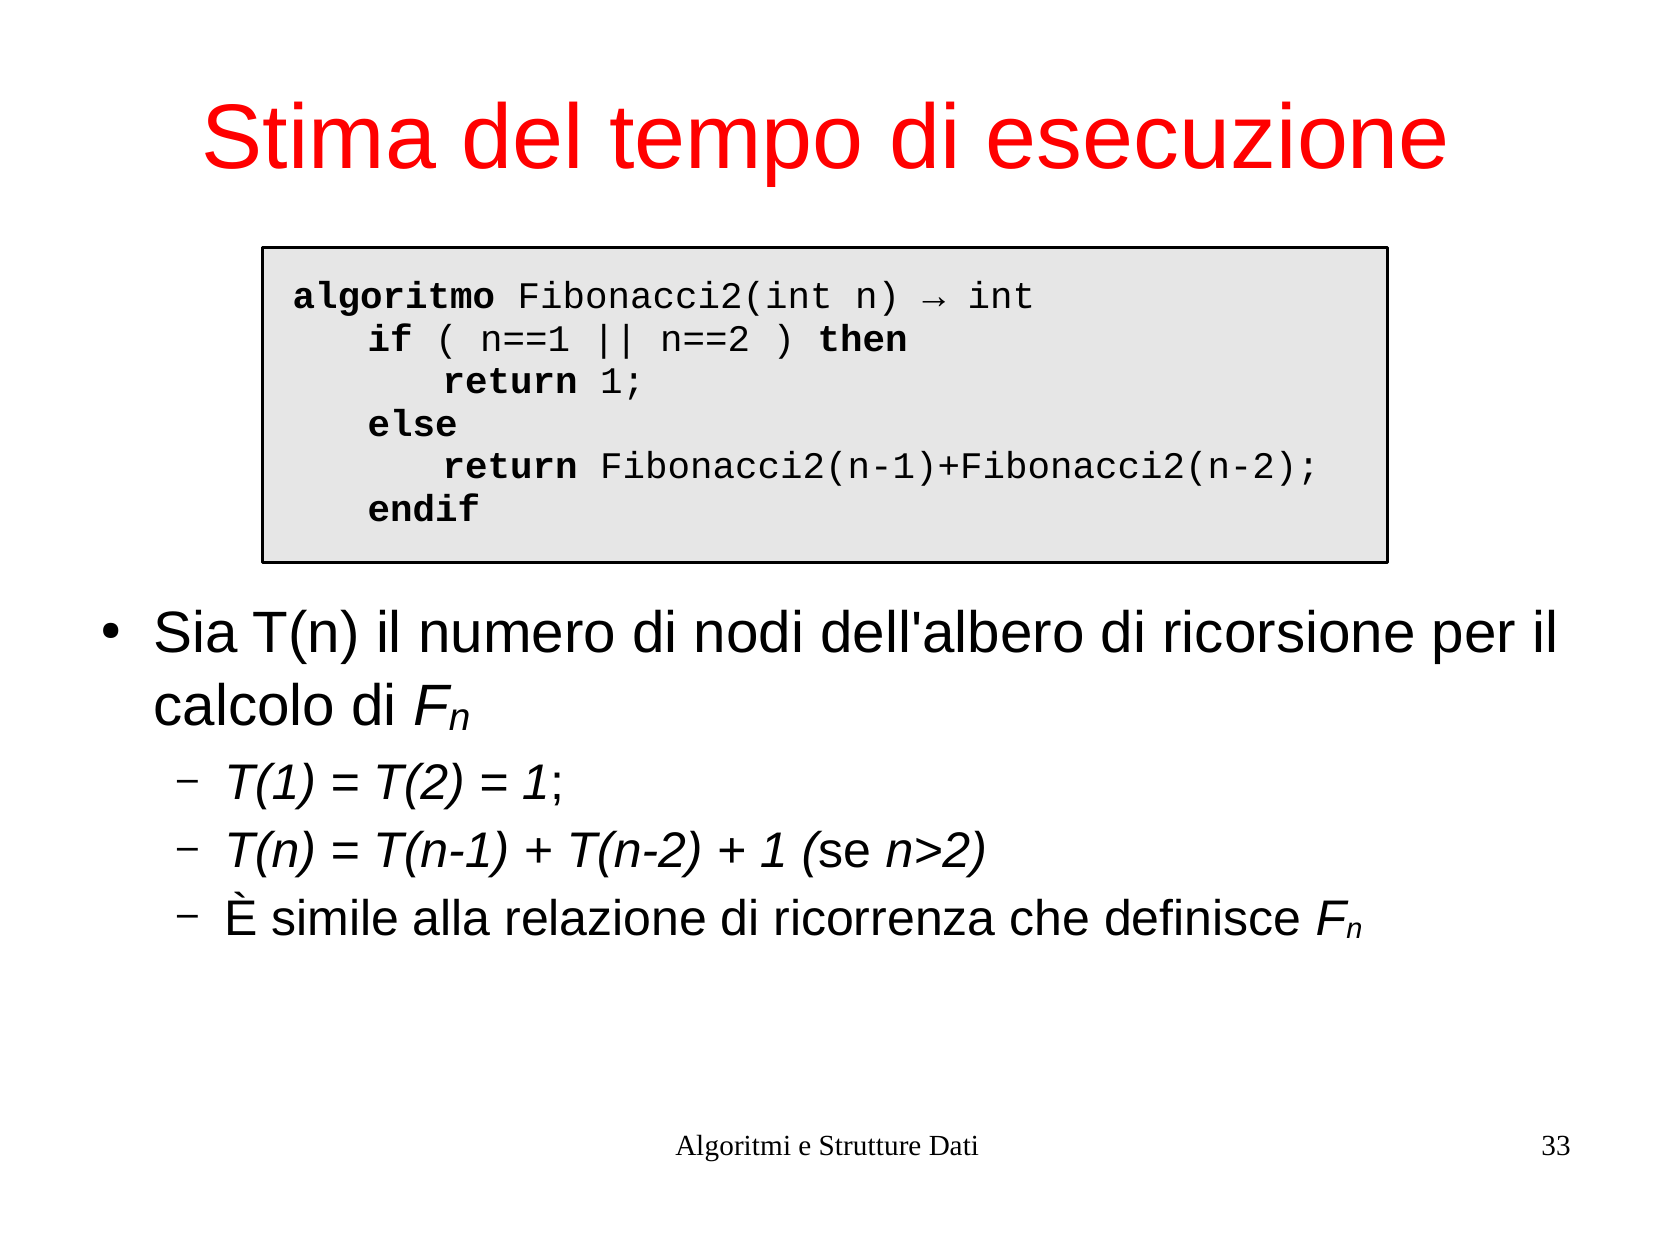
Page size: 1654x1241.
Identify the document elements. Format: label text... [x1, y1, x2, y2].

list Sia T(n) il numero di nodi dell'albero di ricorsione per il calcolo di Fn T(1) = T(2) = 1; T(n) = T(n-1) + T(n-2) + 1 (se n>2) È simile alla relazione di ricorrenza che definisce Fn [82, 600, 1571, 1109]
title Stima del tempo di esecuzione [82, 49, 1571, 226]
text_box algoritmo Fibonacci2(int n) → int if ( n==1 || n==2 ) then return 1; else return Fibonacci2(n-1)+Fibonacci2(n-2); endif [262, 247, 1388, 563]
